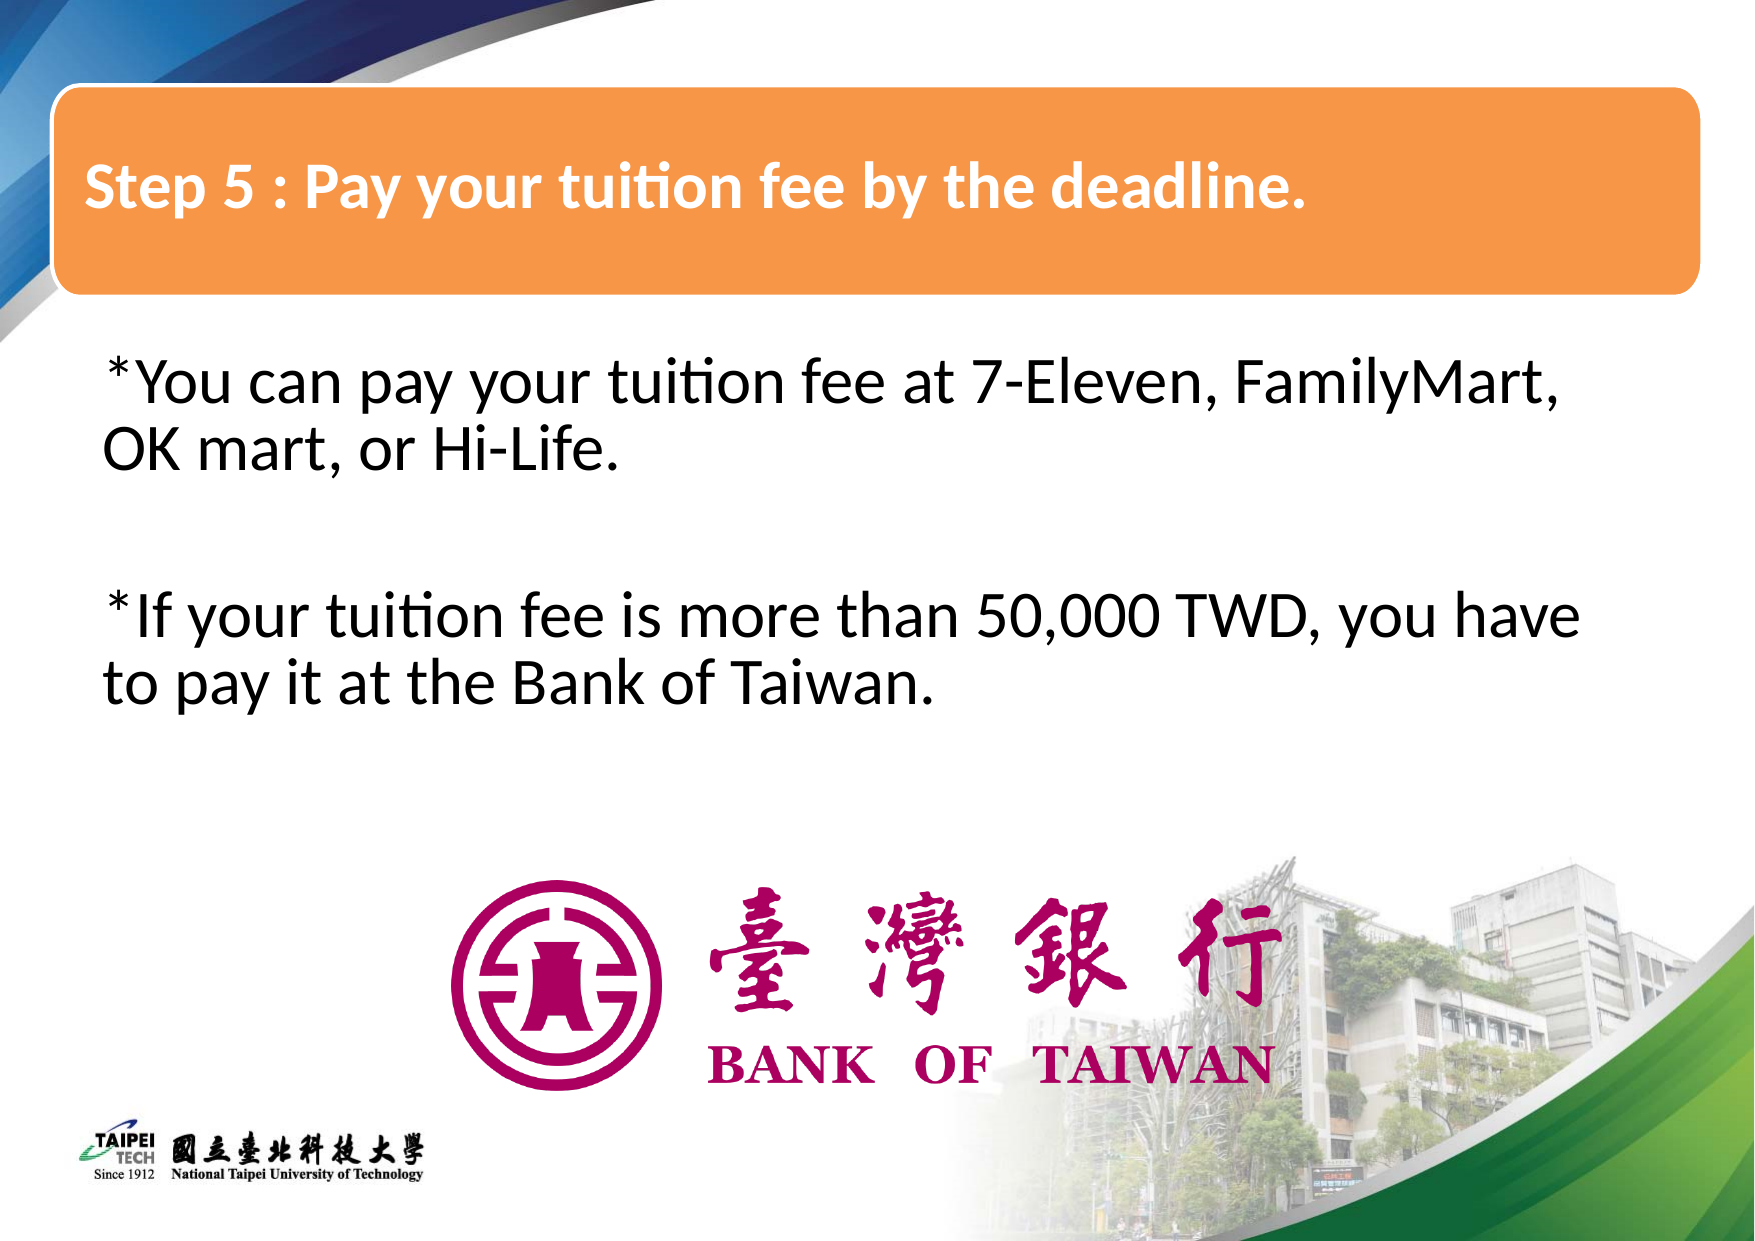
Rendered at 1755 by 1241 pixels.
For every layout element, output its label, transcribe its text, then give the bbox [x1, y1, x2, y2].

list *You can pay your tuition fee at 7-Eleven, FamilyMart, OK mart, or Hi-Life. *If your tuition fee is more than 50,000 TWD, you have to pay it at the Bank of Taiwan. [87, 346, 1667, 831]
picture [451, 880, 1282, 1091]
text_box Step 5 : Pay your tuition fee by the deadline. [51, 85, 1703, 297]
